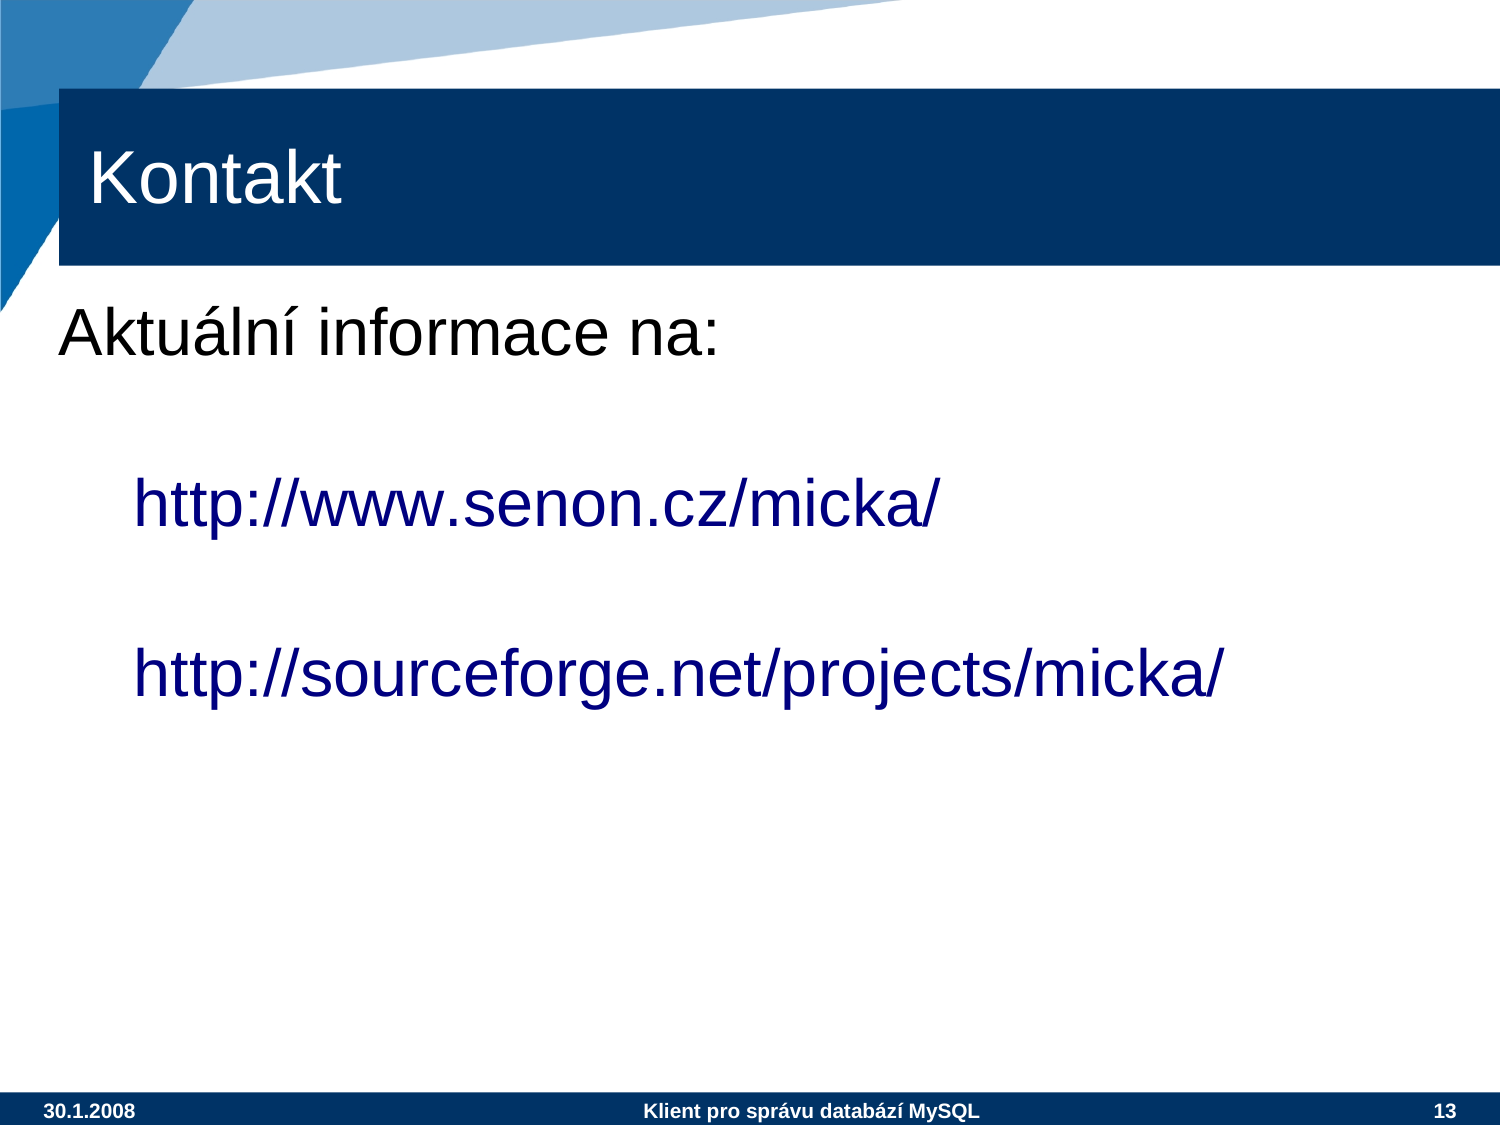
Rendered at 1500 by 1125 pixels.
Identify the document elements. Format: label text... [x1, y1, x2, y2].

picture [0, 0, 945, 355]
list Aktuální informace na: http://www.senon.cz/micka/ http://sourceforge.net/projects/micka/ [59, 295, 1475, 1019]
title Kontakt [88, 125, 1500, 229]
